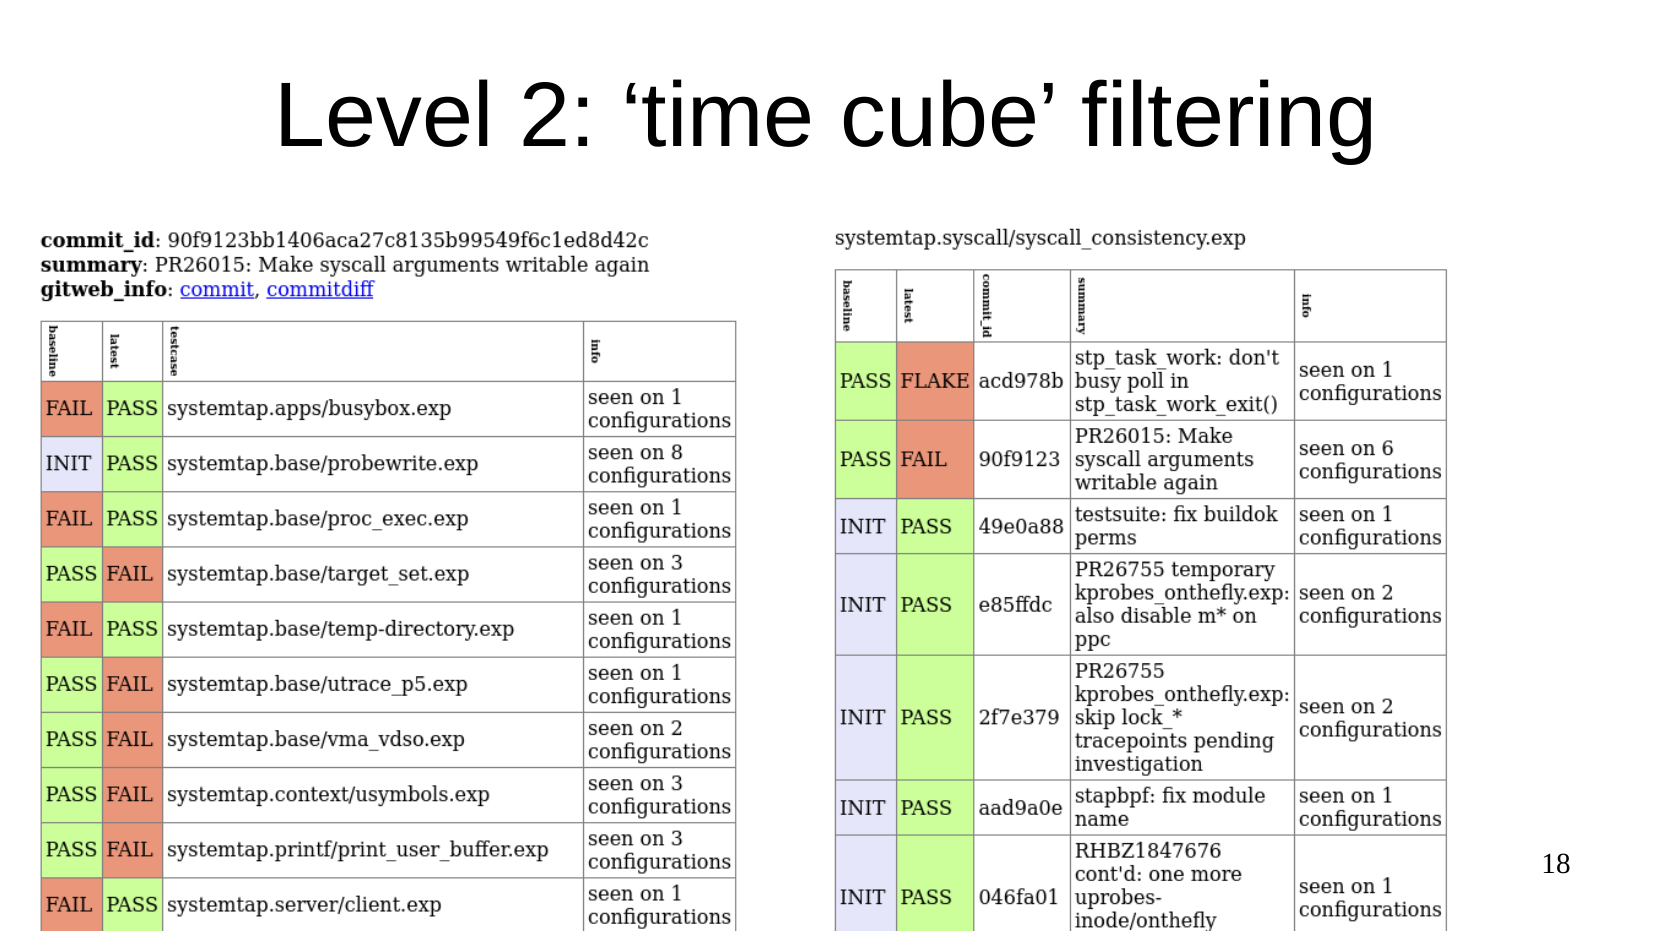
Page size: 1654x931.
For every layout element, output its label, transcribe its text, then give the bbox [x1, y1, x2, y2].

title Level 2: ‘time cube’ filtering [82, 37, 1571, 193]
picture [37, 224, 826, 931]
picture [830, 224, 1463, 931]
